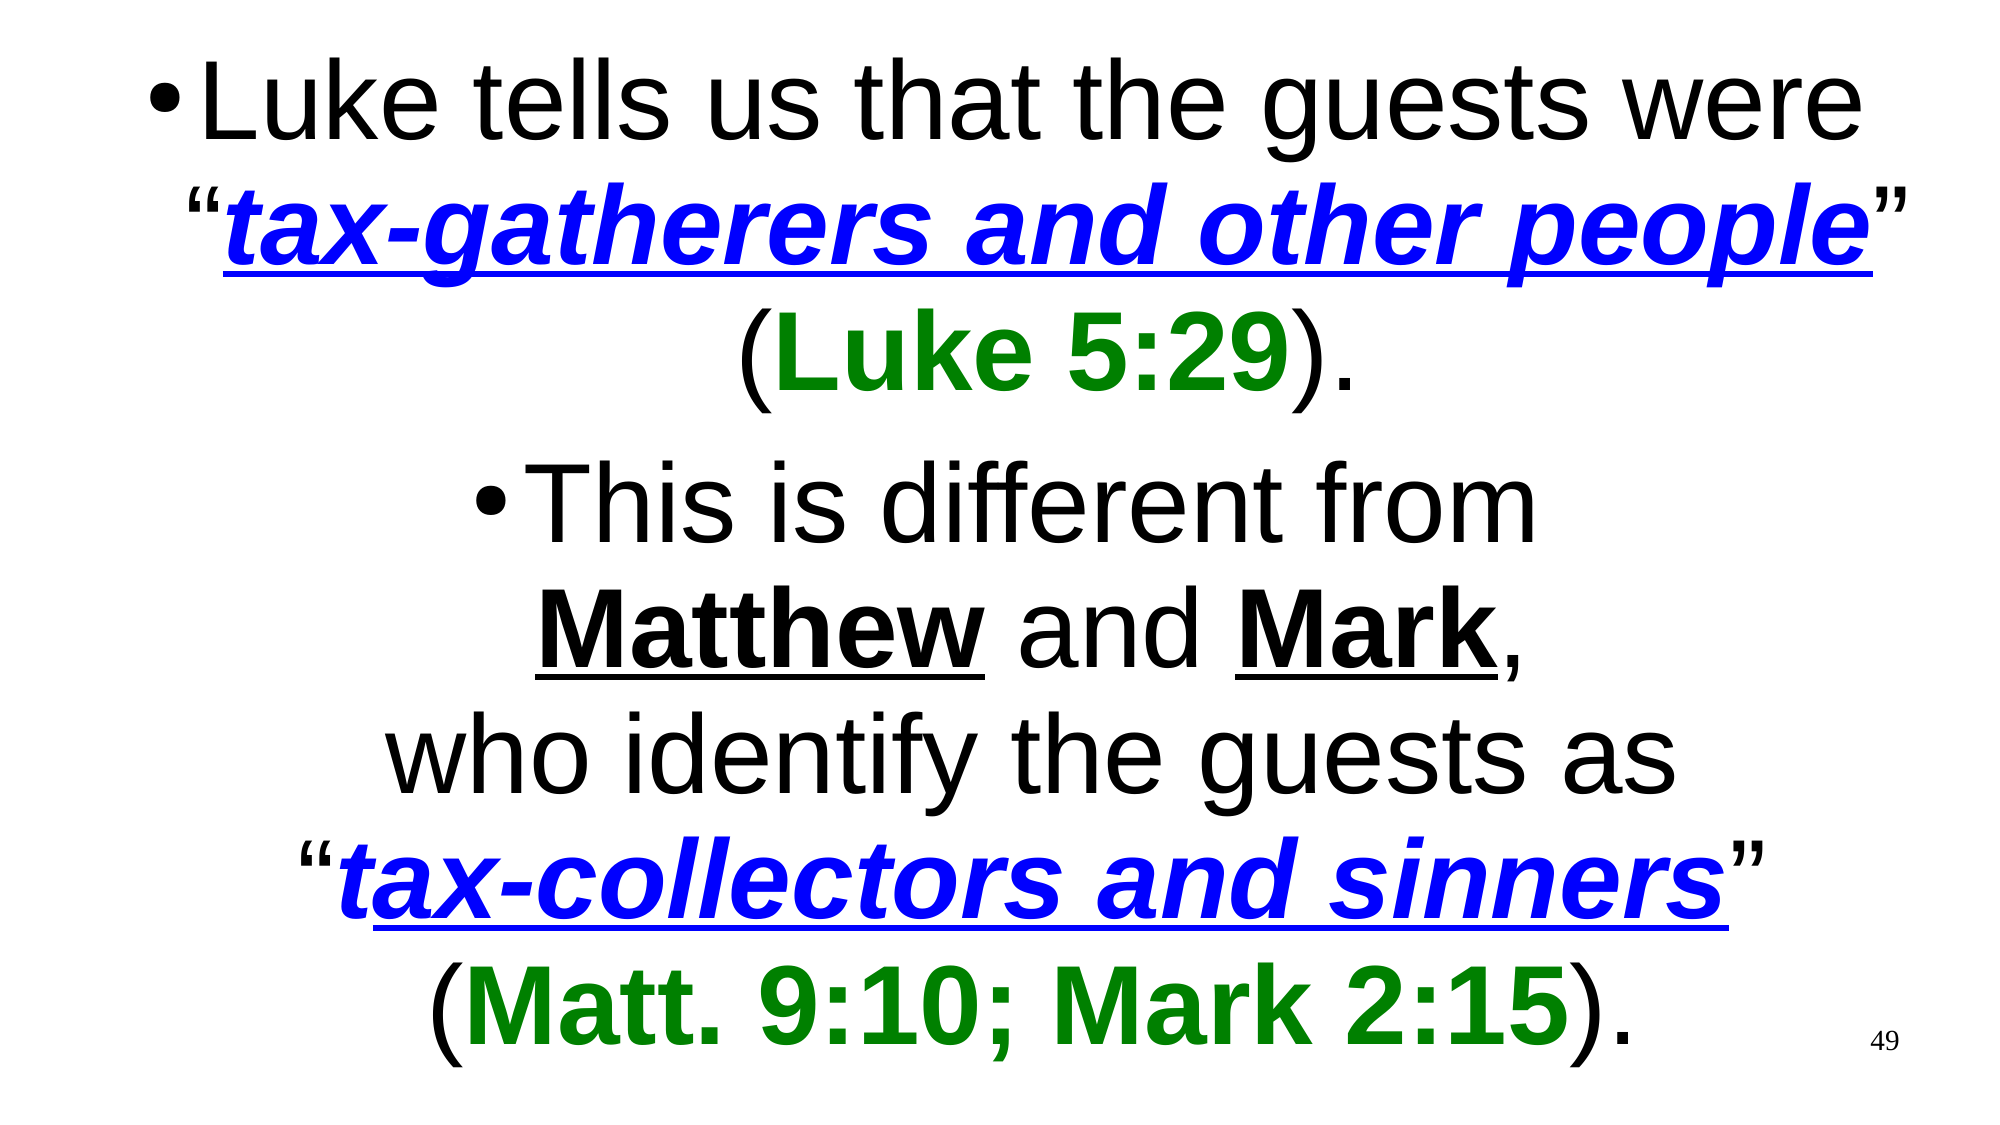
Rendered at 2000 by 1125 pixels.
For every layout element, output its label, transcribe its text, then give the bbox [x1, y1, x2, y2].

list Luke tells us that the guests were “tax-gatherers and other people” (Luke 5:29). This is different from Matthew and Mark, who identify the guests as “tax-collectors and sinners” (Matt. 9:10; Mark 2:15). [37, 37, 1988, 1088]
